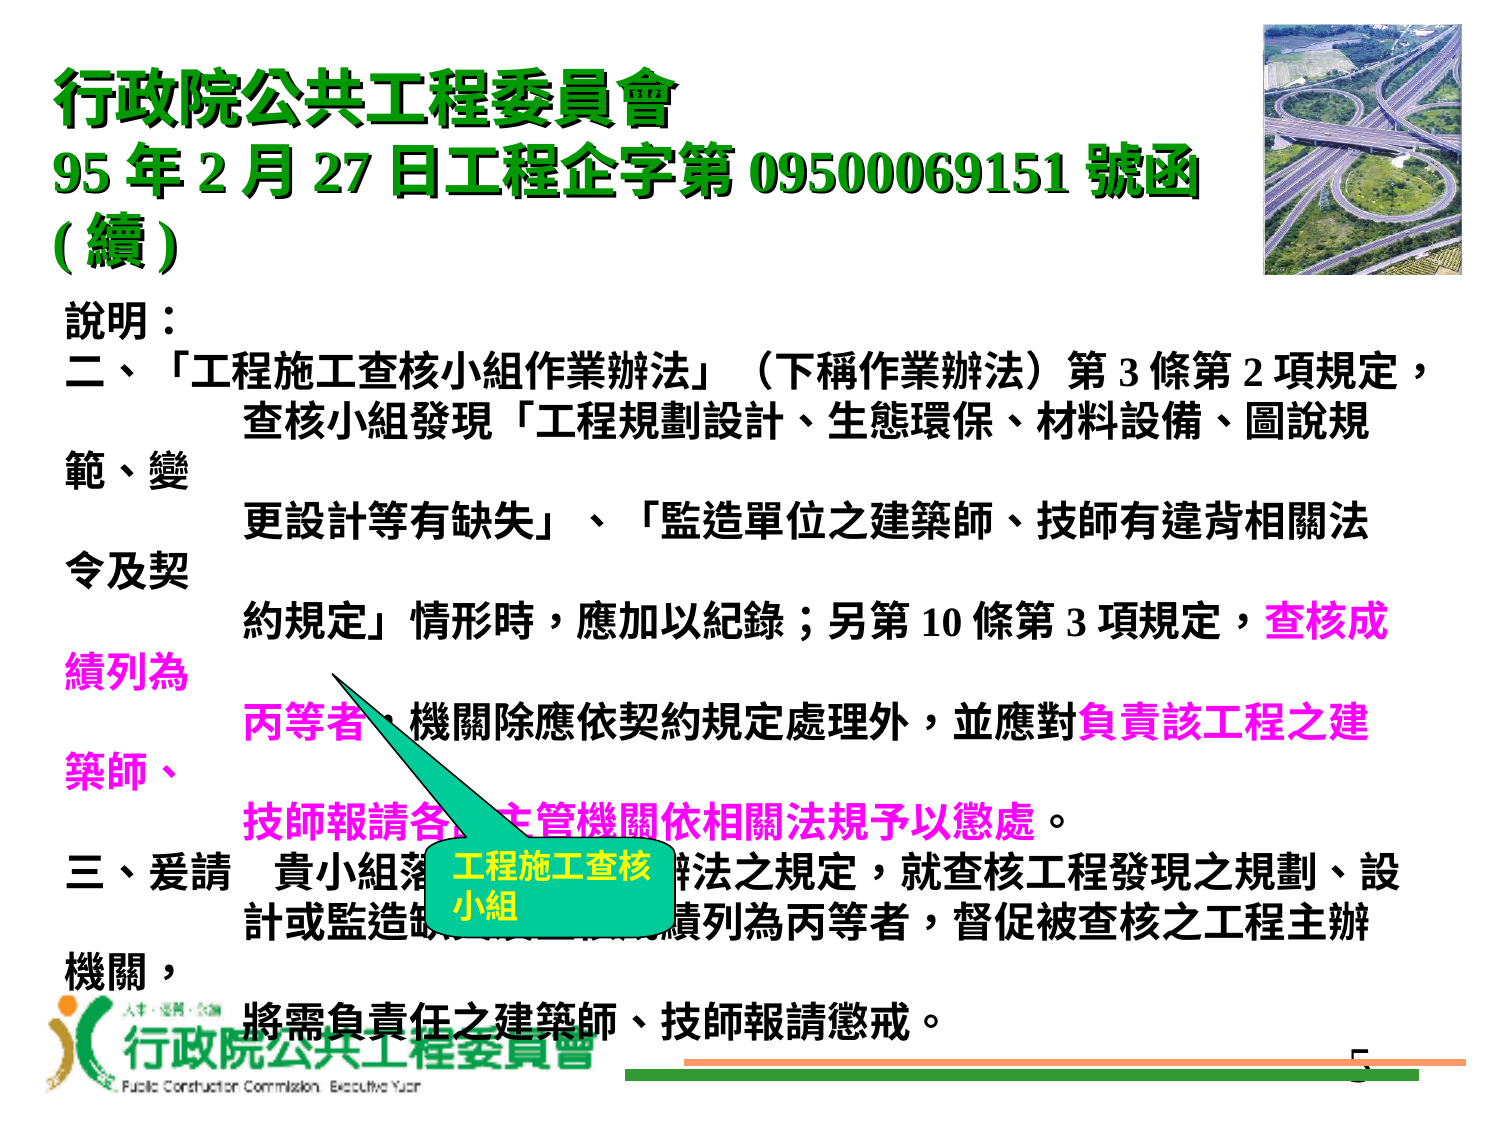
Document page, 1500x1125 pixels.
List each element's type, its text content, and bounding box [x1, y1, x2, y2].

picture [1262, 24, 1462, 276]
text_box 工程施工查核小組 [437, 837, 676, 933]
text_box 說明： 二、「工程施工查核小組作業辦法」（下稱作業辦法）第3條第2項規定， 查核小組發現「工程規劃設計、生態環保、材料設備、圖說規範、變 更設計等有缺失」、「監造單位之建築師、技師有違背相關法令及契 約規定」情形時，應加以紀錄；另第10條第3項規定，查核成績列為 丙等者，機關除應依契約規定處理外，並應對負責該工程之建築師、 技師報請各該主管機關依相關法規予以懲處。 三、爰請 貴小組落實前開作業辦法之規定，就查核工程發現之規劃、設 計或監造缺失及查核成績列為丙等者，督促被查核之工程主辦機關， 將需負責任之建築師、技師報請懲戒。 [49, 287, 1426, 1054]
text_box 行政院公共工程委員會 95年2月27日工程企字第09500069151號函(續) [37, 50, 1226, 281]
text_box [332, 673, 340, 681]
